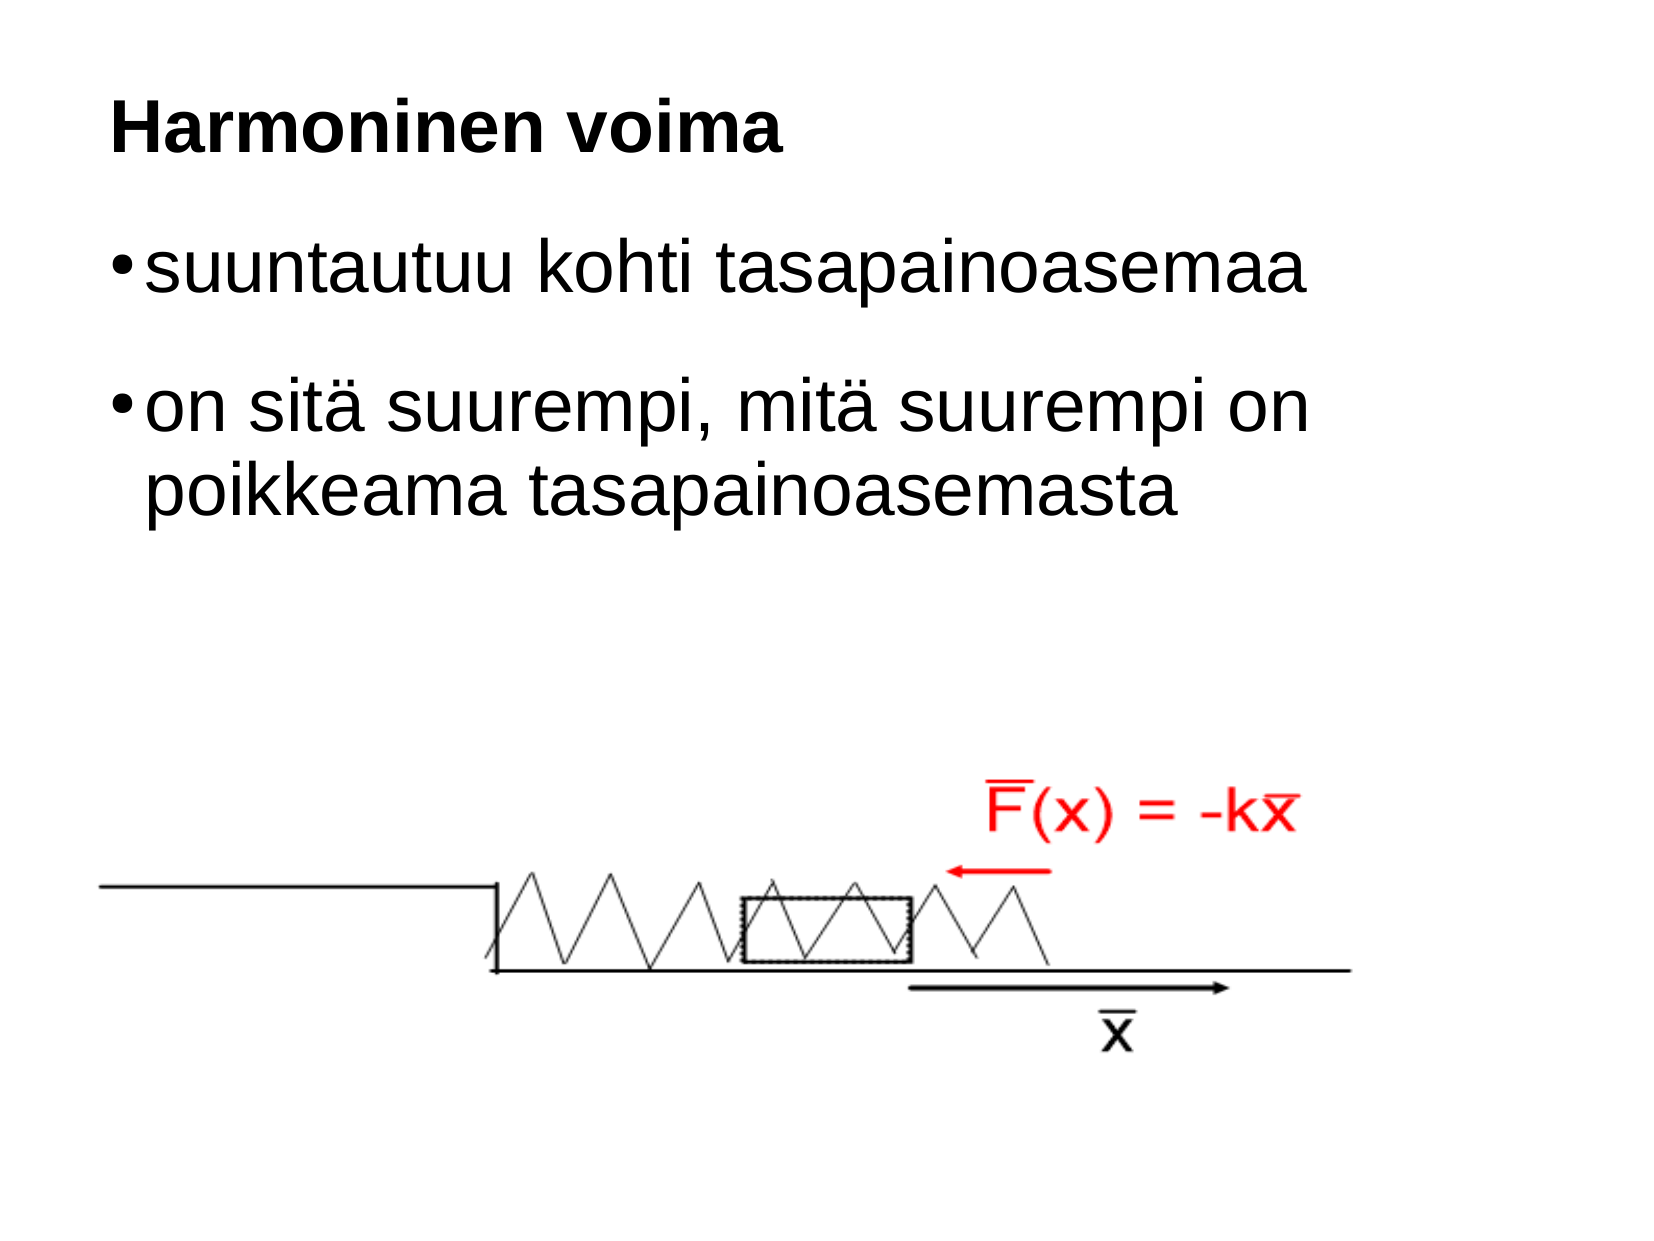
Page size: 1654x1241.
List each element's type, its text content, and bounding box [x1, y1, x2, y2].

picture [62, 712, 1501, 1111]
text_box Harmoninen voima suuntautuu kohti tasapainoasemaa on sitä suurempi, mitä suurempi on poikkeama tasapainoasemasta [94, 77, 1465, 680]
